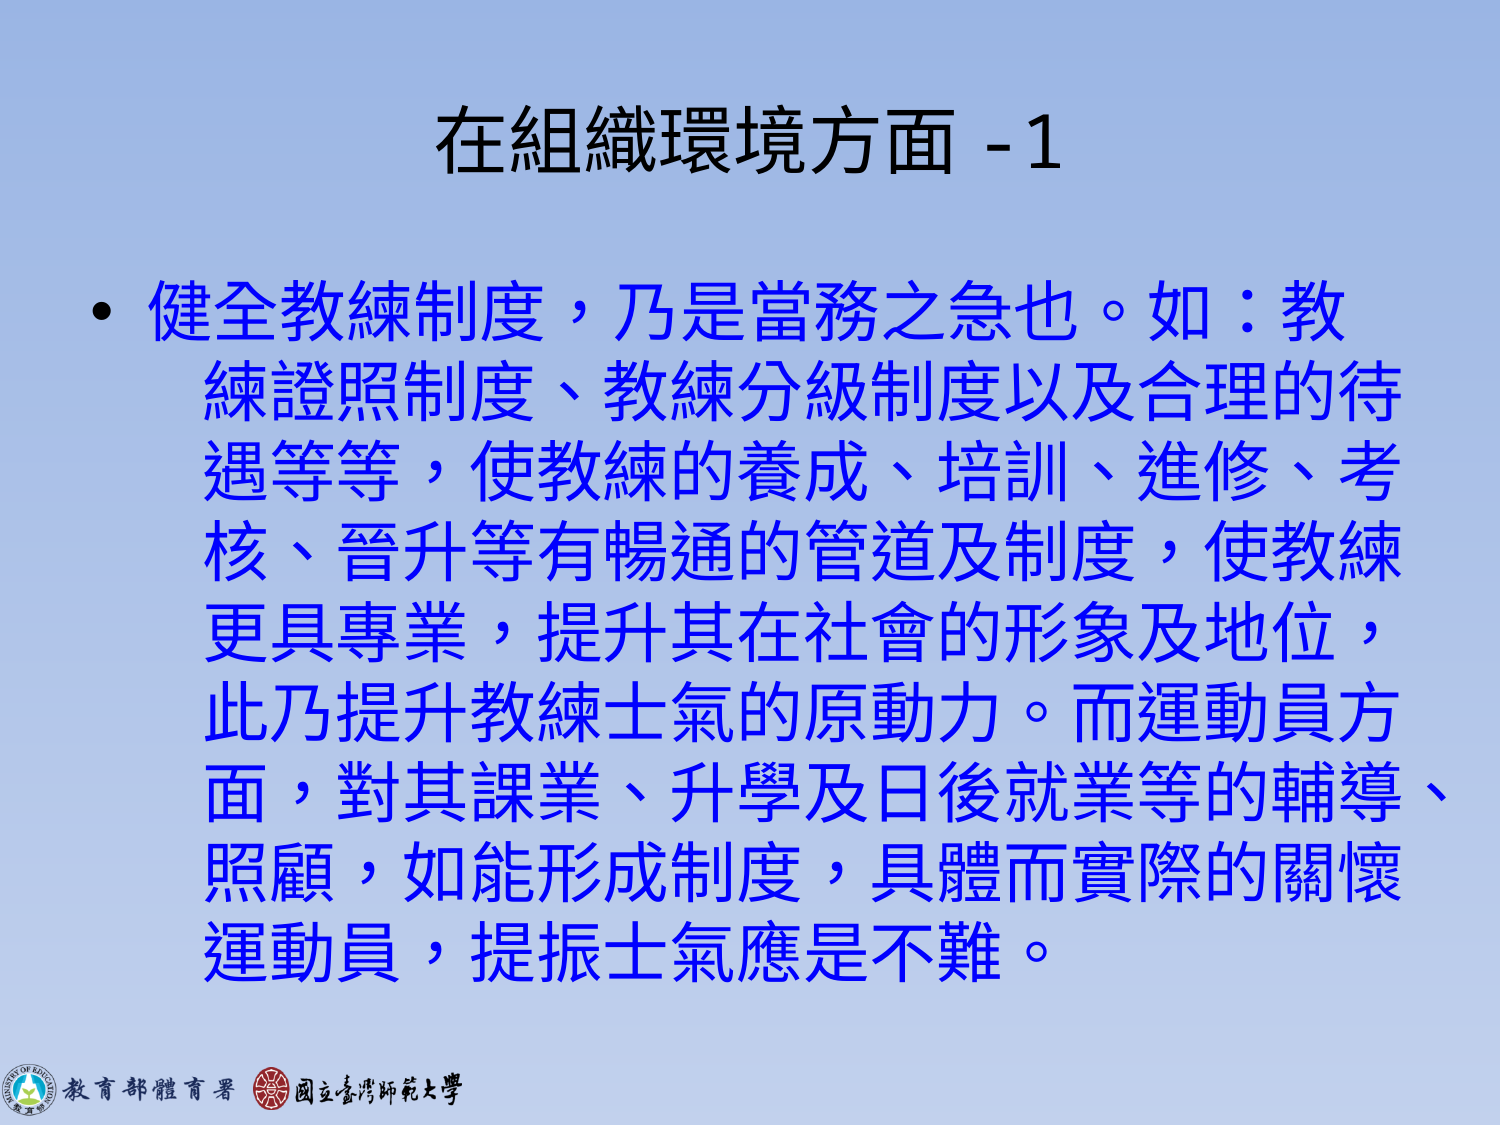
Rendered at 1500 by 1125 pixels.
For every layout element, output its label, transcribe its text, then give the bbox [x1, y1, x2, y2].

title 在組織環境方面-1 [75, 45, 1426, 233]
list 健全教練制度，乃是當務之急也。如：教練證照制度、教練分級制度以及合理的待遇等等，使教練的養成、培訓、進修、考核、晉升等有暢通的管道及制度，使教練更具專業，提升其在社會的形象及地位，此乃提升教練士氣的原動力。而運動員方面，對其課業、升學及日後就業等的輔導、照顧，如能形成制度，具體而實際的關懷運動員，提振士氣應是不難。 [75, 262, 1426, 1005]
